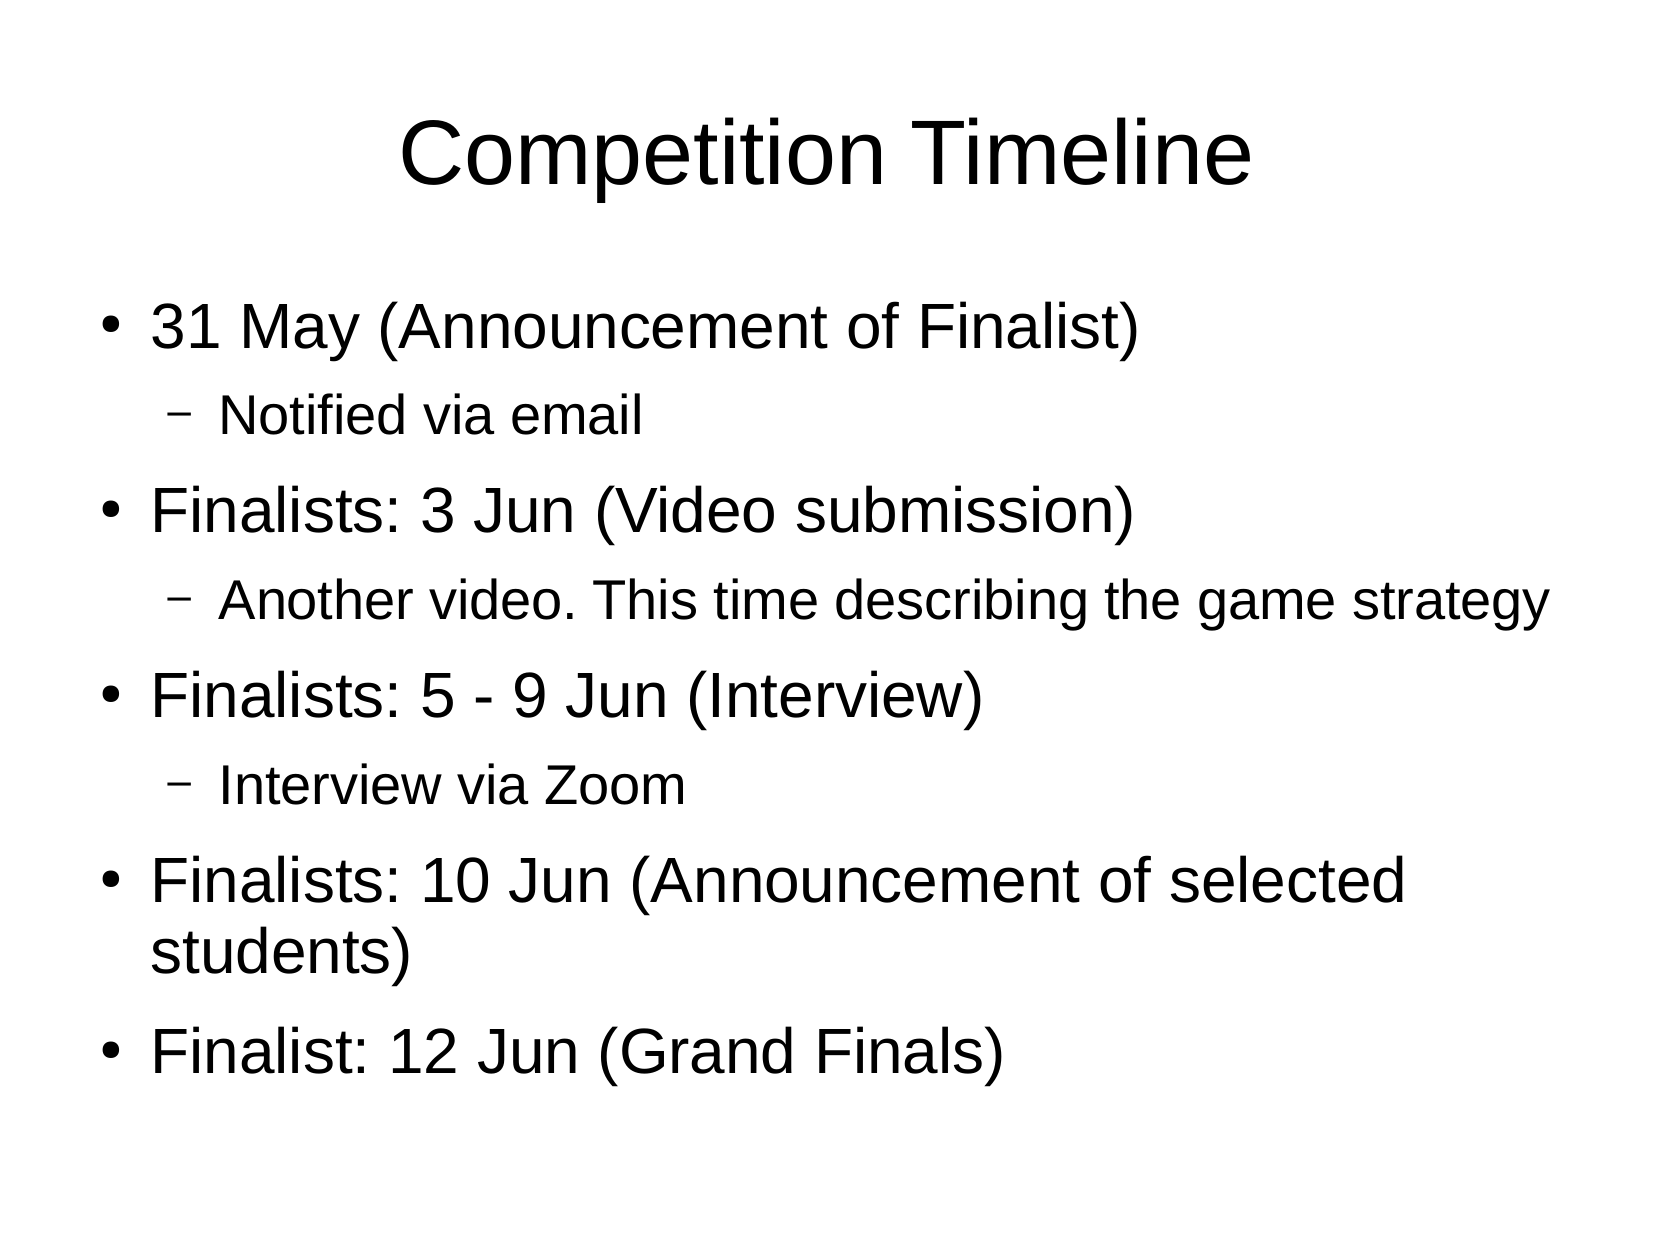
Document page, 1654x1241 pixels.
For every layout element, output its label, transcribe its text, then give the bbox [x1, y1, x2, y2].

title Competition Timeline [82, 49, 1571, 257]
list 31 May (Announcement of Finalist) Notified via email Finalists: 3 Jun (Video submission) Another video. This time describing the game strategy Finalists: 5 - 9 Jun (Interview) Interview via Zoom Finalists: 10 Jun (Announcement of selected students) Finalist: 12 Jun (Grand Finals) [82, 290, 1571, 1158]
